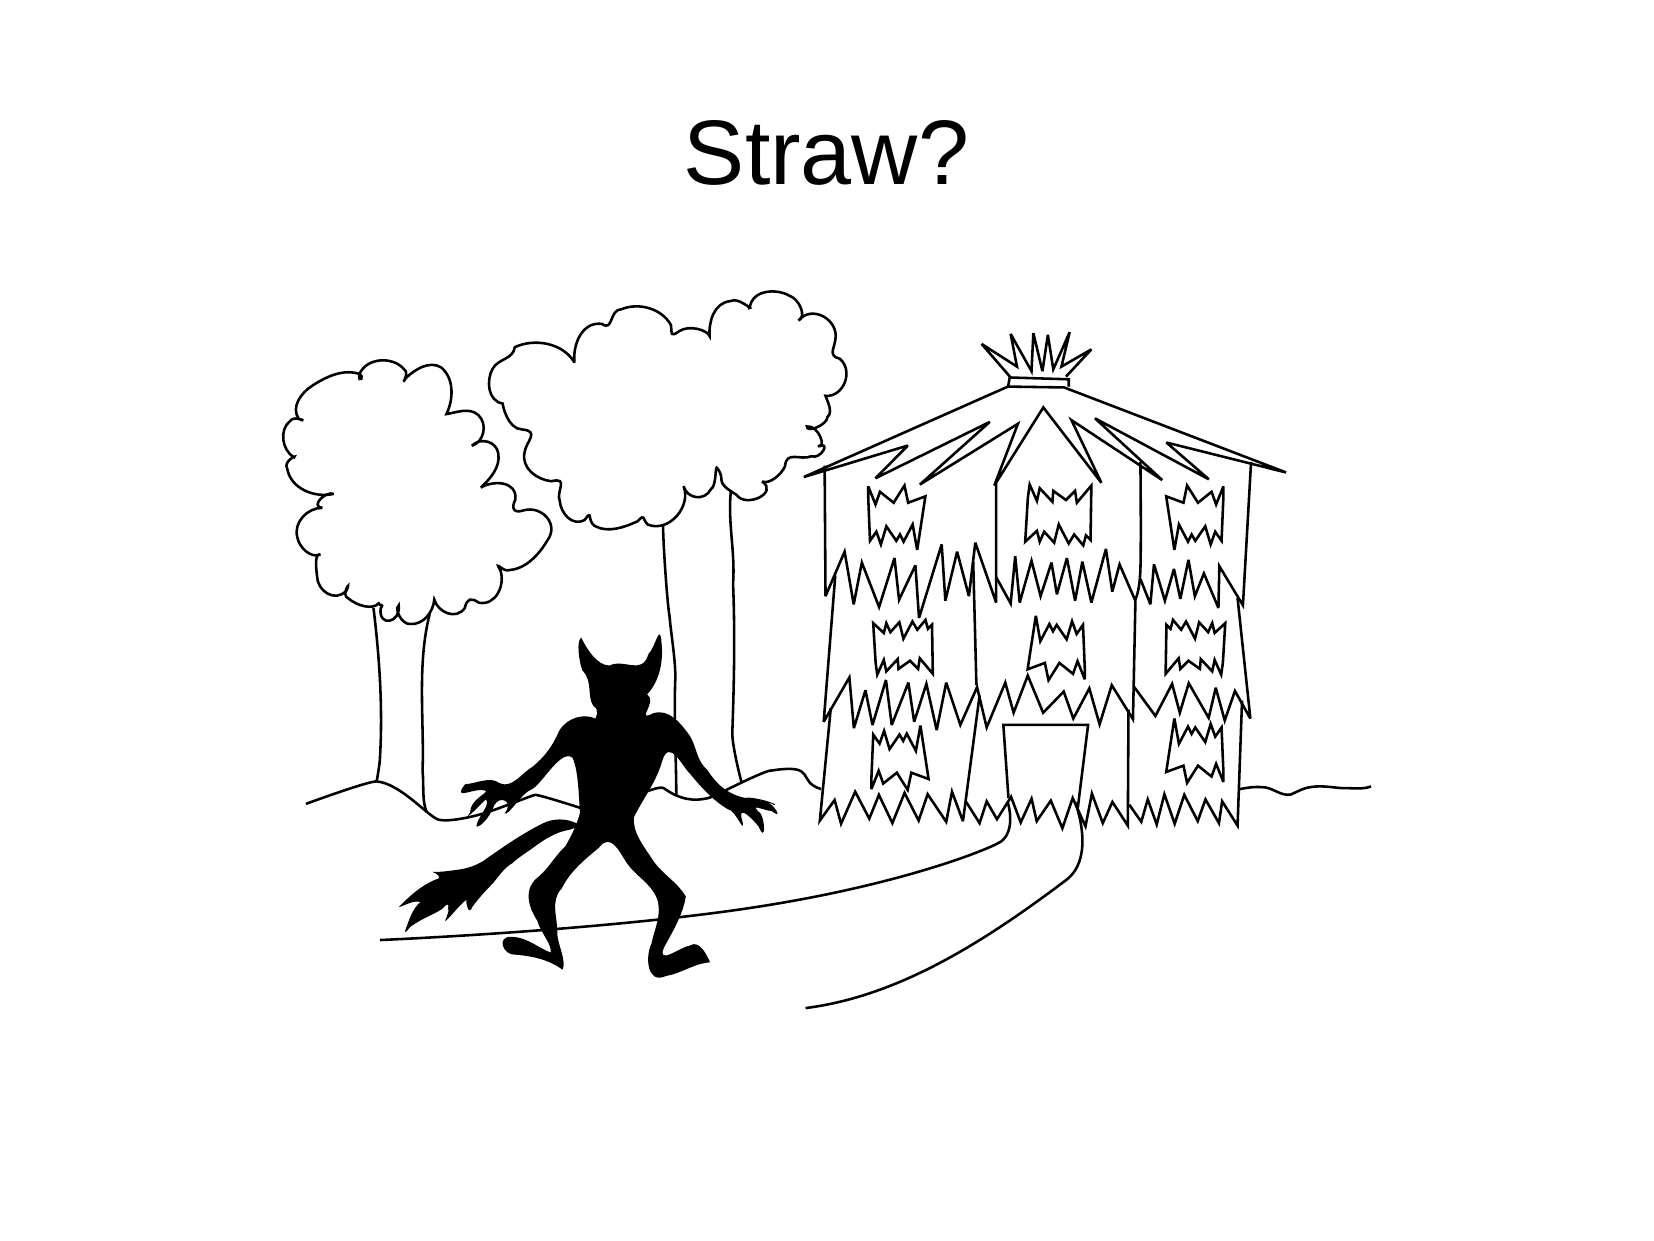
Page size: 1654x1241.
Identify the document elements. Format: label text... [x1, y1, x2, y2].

picture [281, 290, 1372, 1010]
title Straw? [82, 49, 1571, 257]
